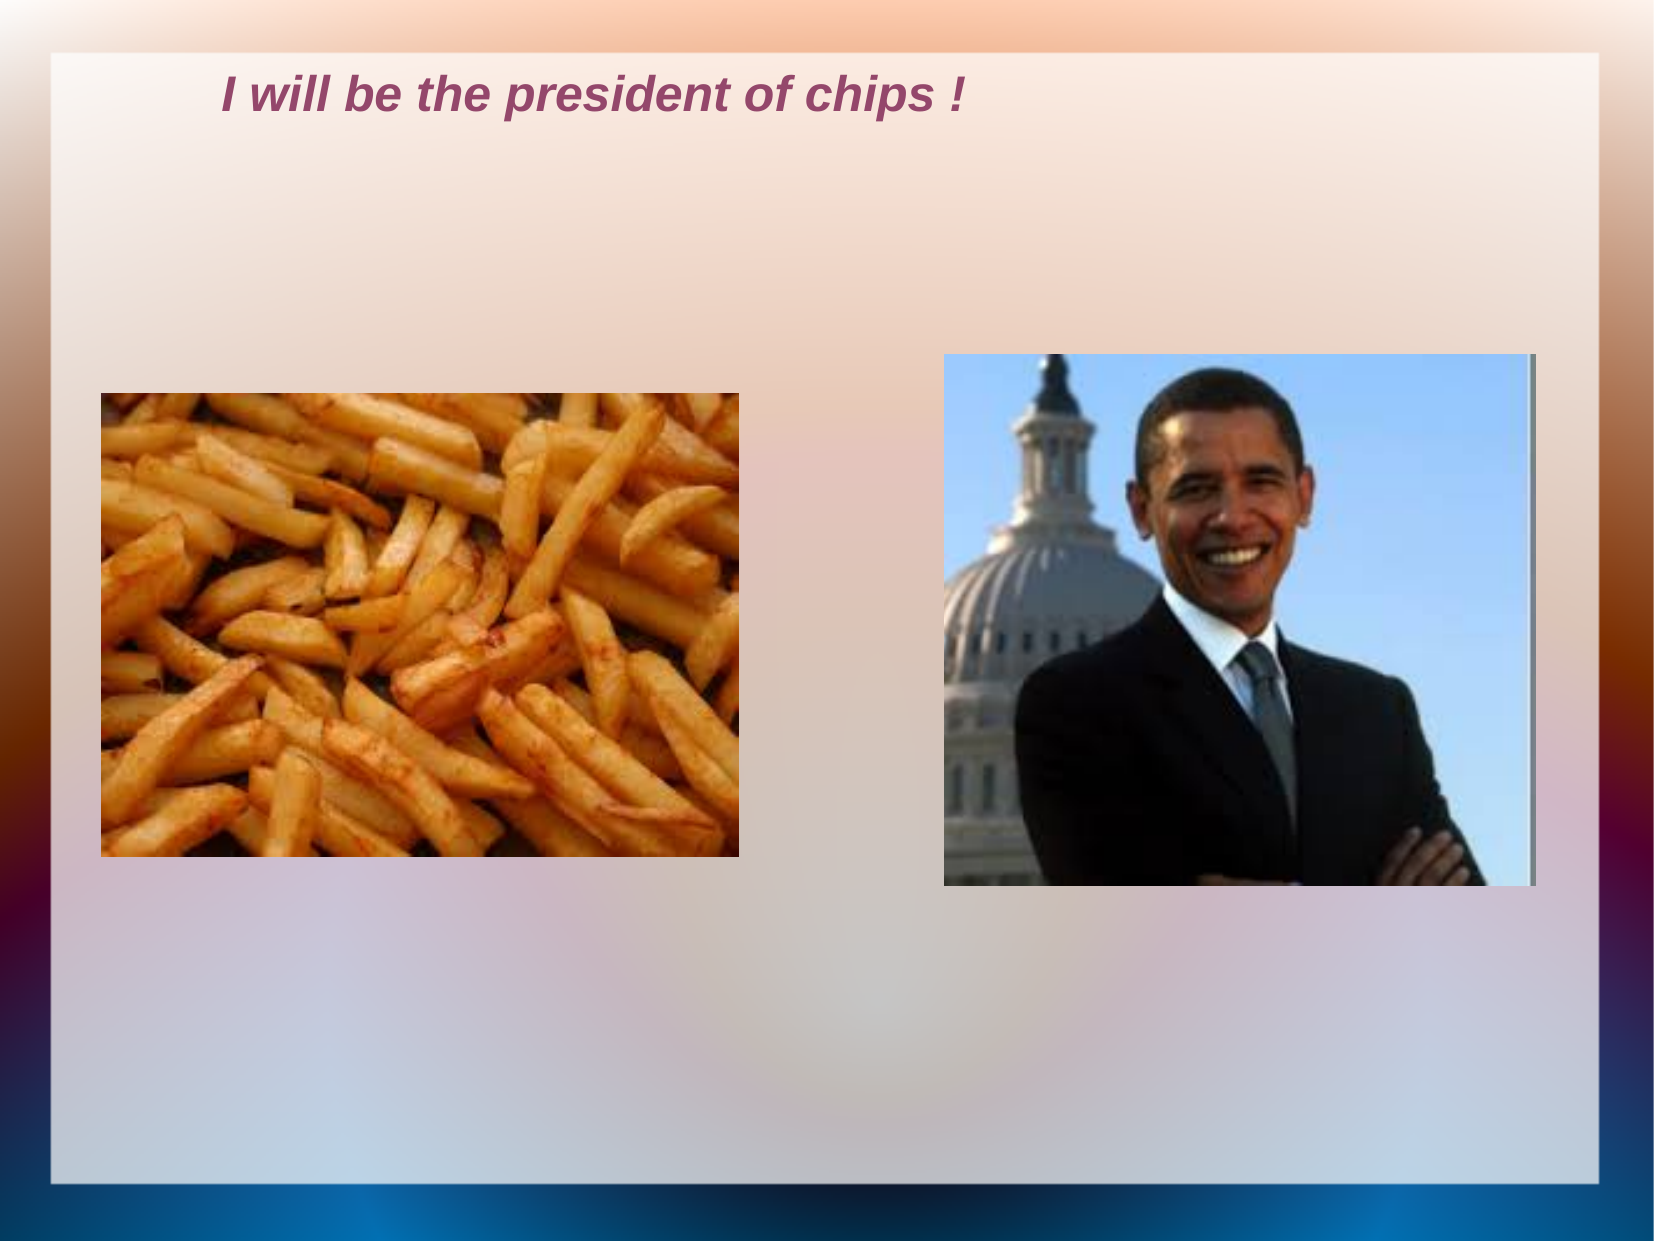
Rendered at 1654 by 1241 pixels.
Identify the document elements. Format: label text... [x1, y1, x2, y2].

picture [0, 0, 1654, 1241]
text_box I will be the president of chips ! [206, 59, 1654, 158]
